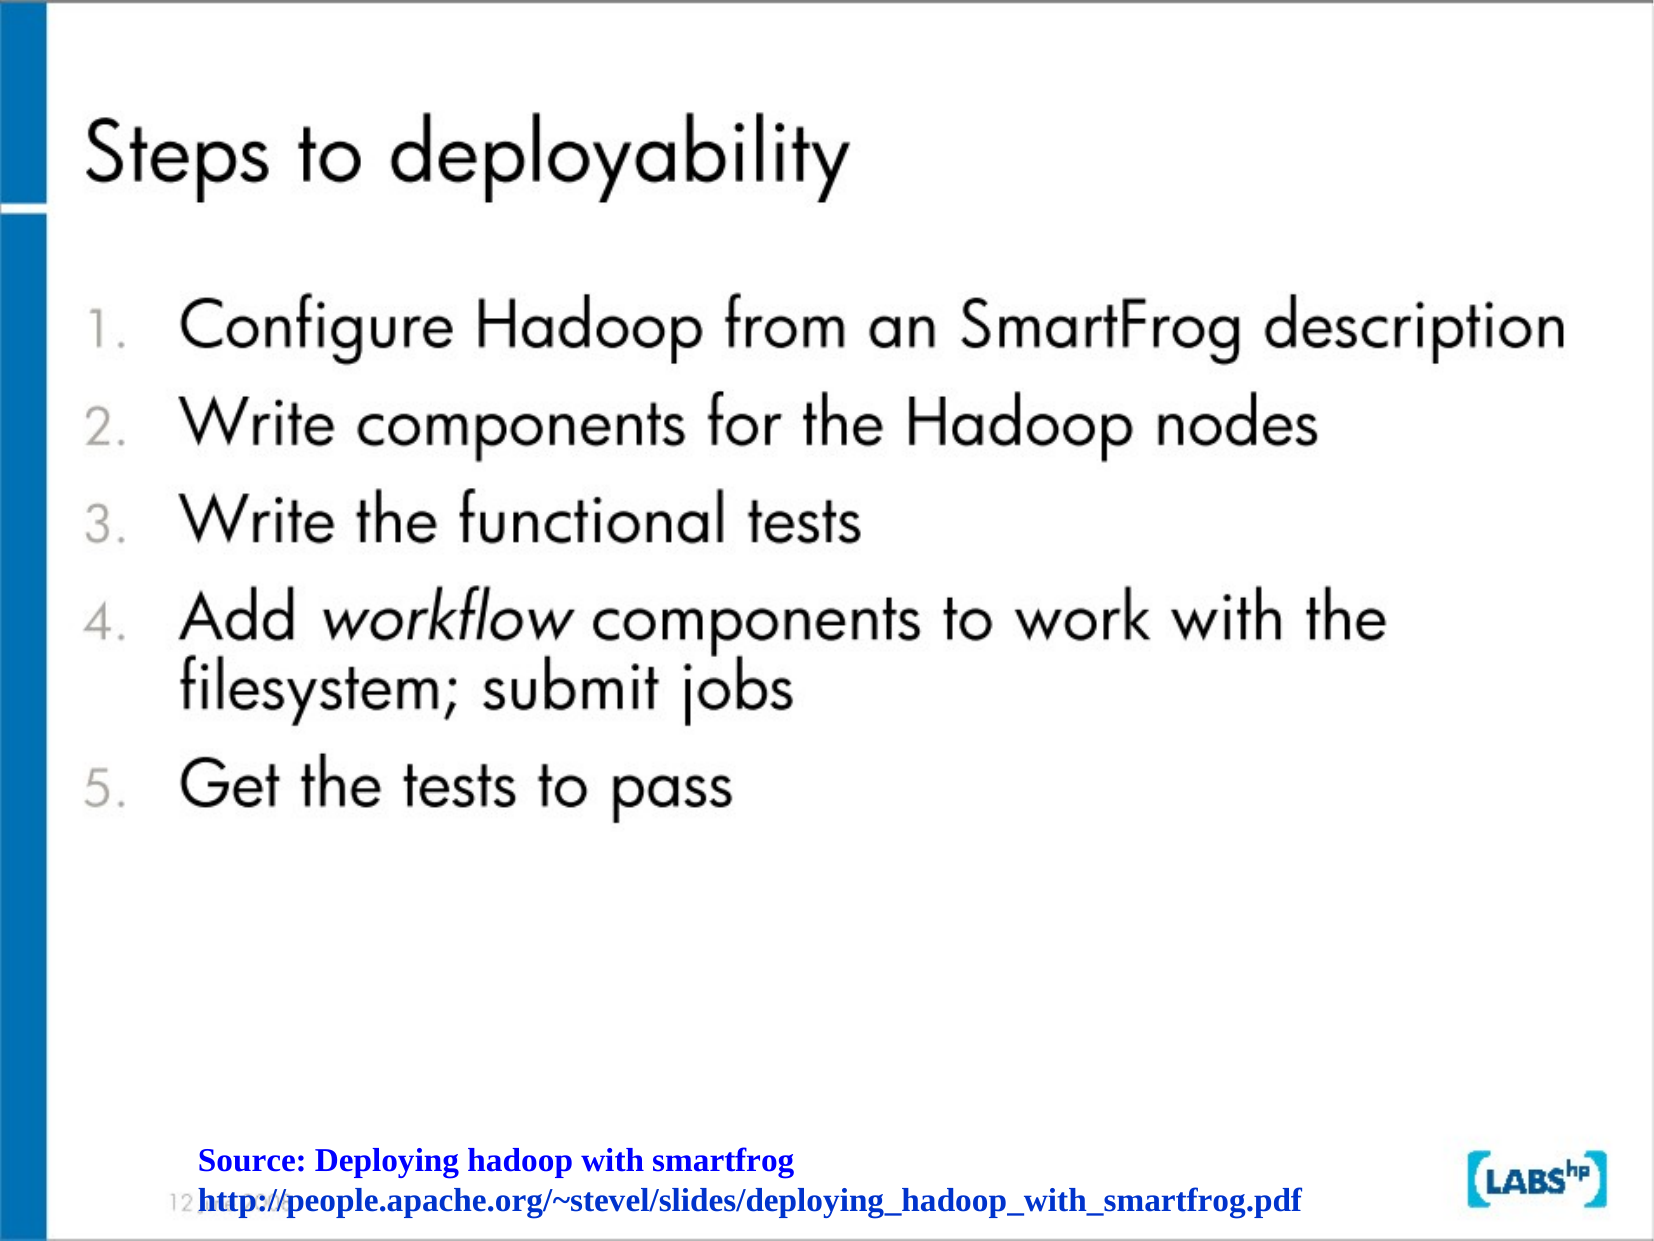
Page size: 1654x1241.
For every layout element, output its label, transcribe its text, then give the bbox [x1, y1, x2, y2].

text_box Source: Deploying hadoop with smartfrog http://people.apache.org/~stevel/slides/deploying_hadoop_with_smartfrog.pdf [183, 1128, 1512, 1220]
picture [0, 0, 1654, 1241]
